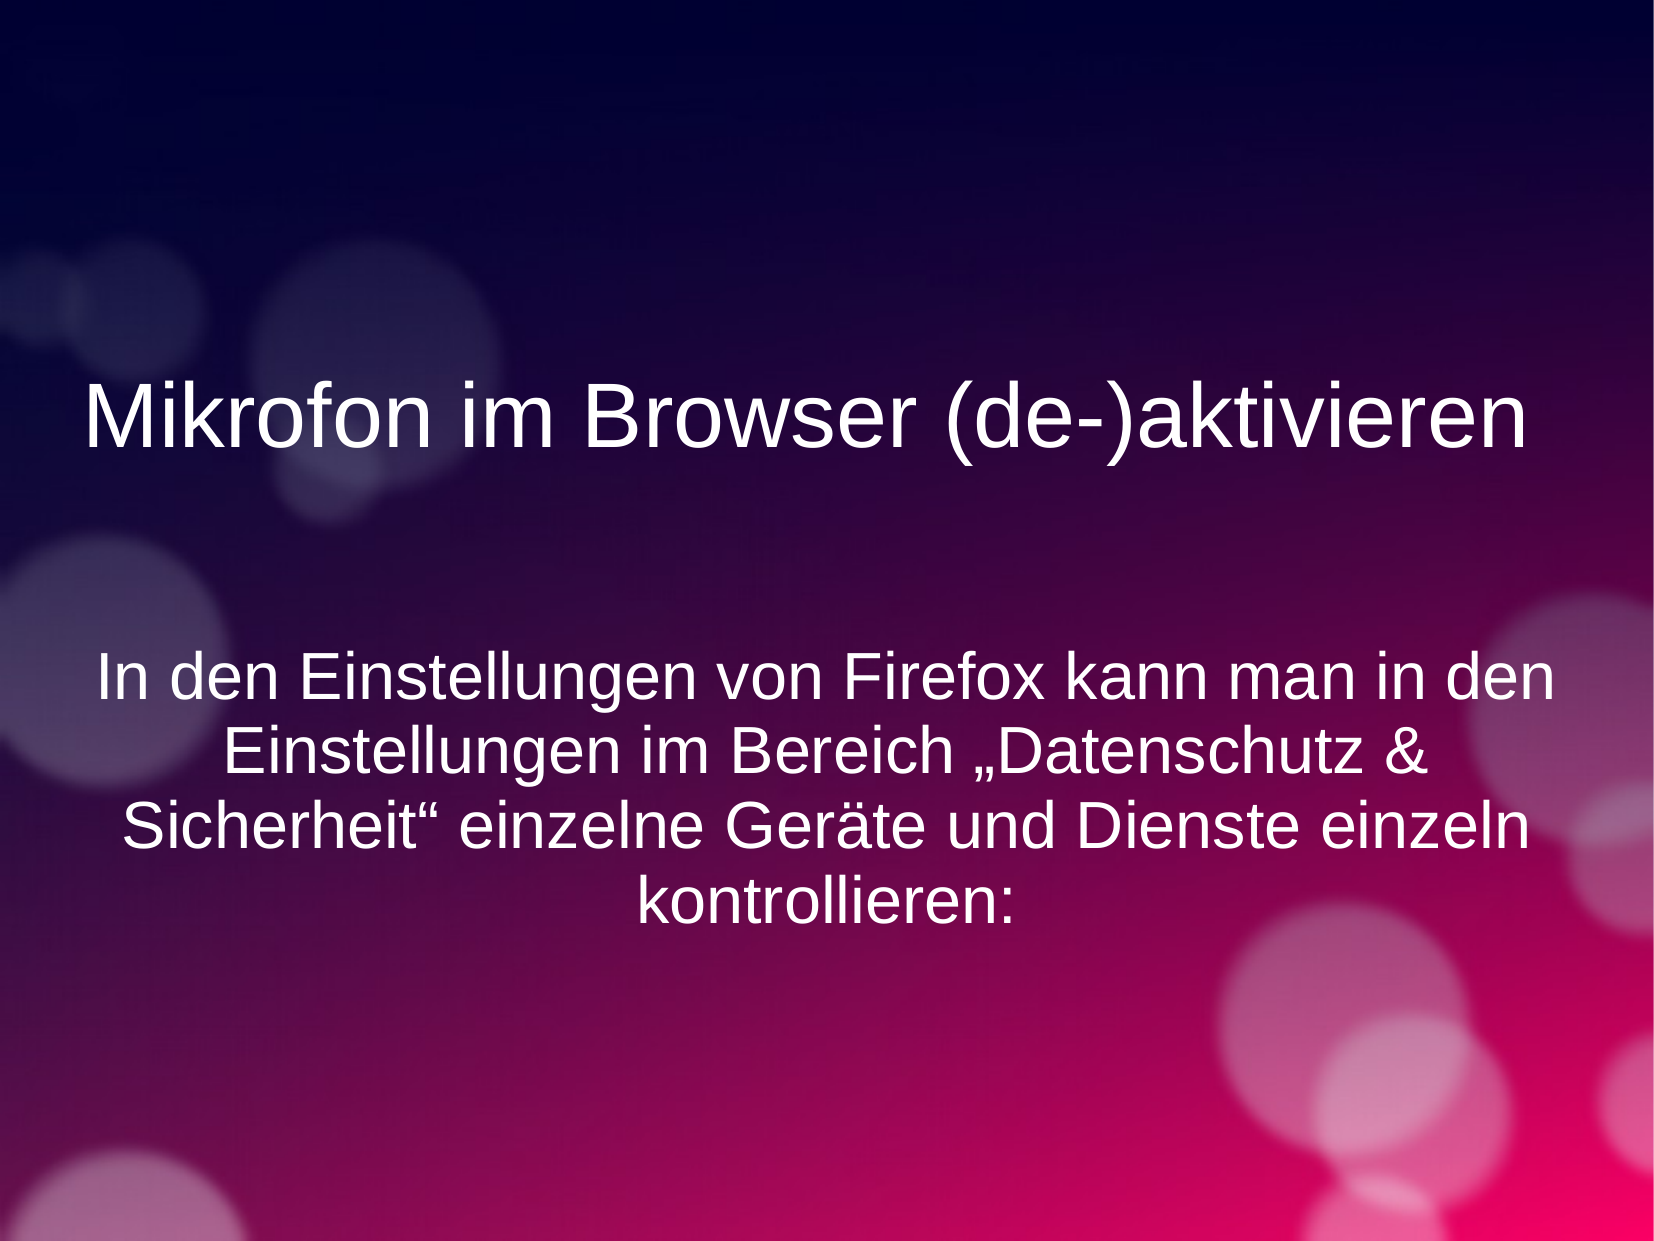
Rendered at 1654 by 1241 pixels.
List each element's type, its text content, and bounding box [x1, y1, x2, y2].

picture [0, 0, 1654, 1241]
subtitle In den Einstellungen von Firefox kann man in den Einstellungen im Bereich „Datenschutz & Sicherheit“ einzelne Geräte und Dienste einzeln kontrollieren: [82, 566, 1571, 1010]
title Mikrofon im Browser (de-)aktivieren [82, 312, 1571, 520]
